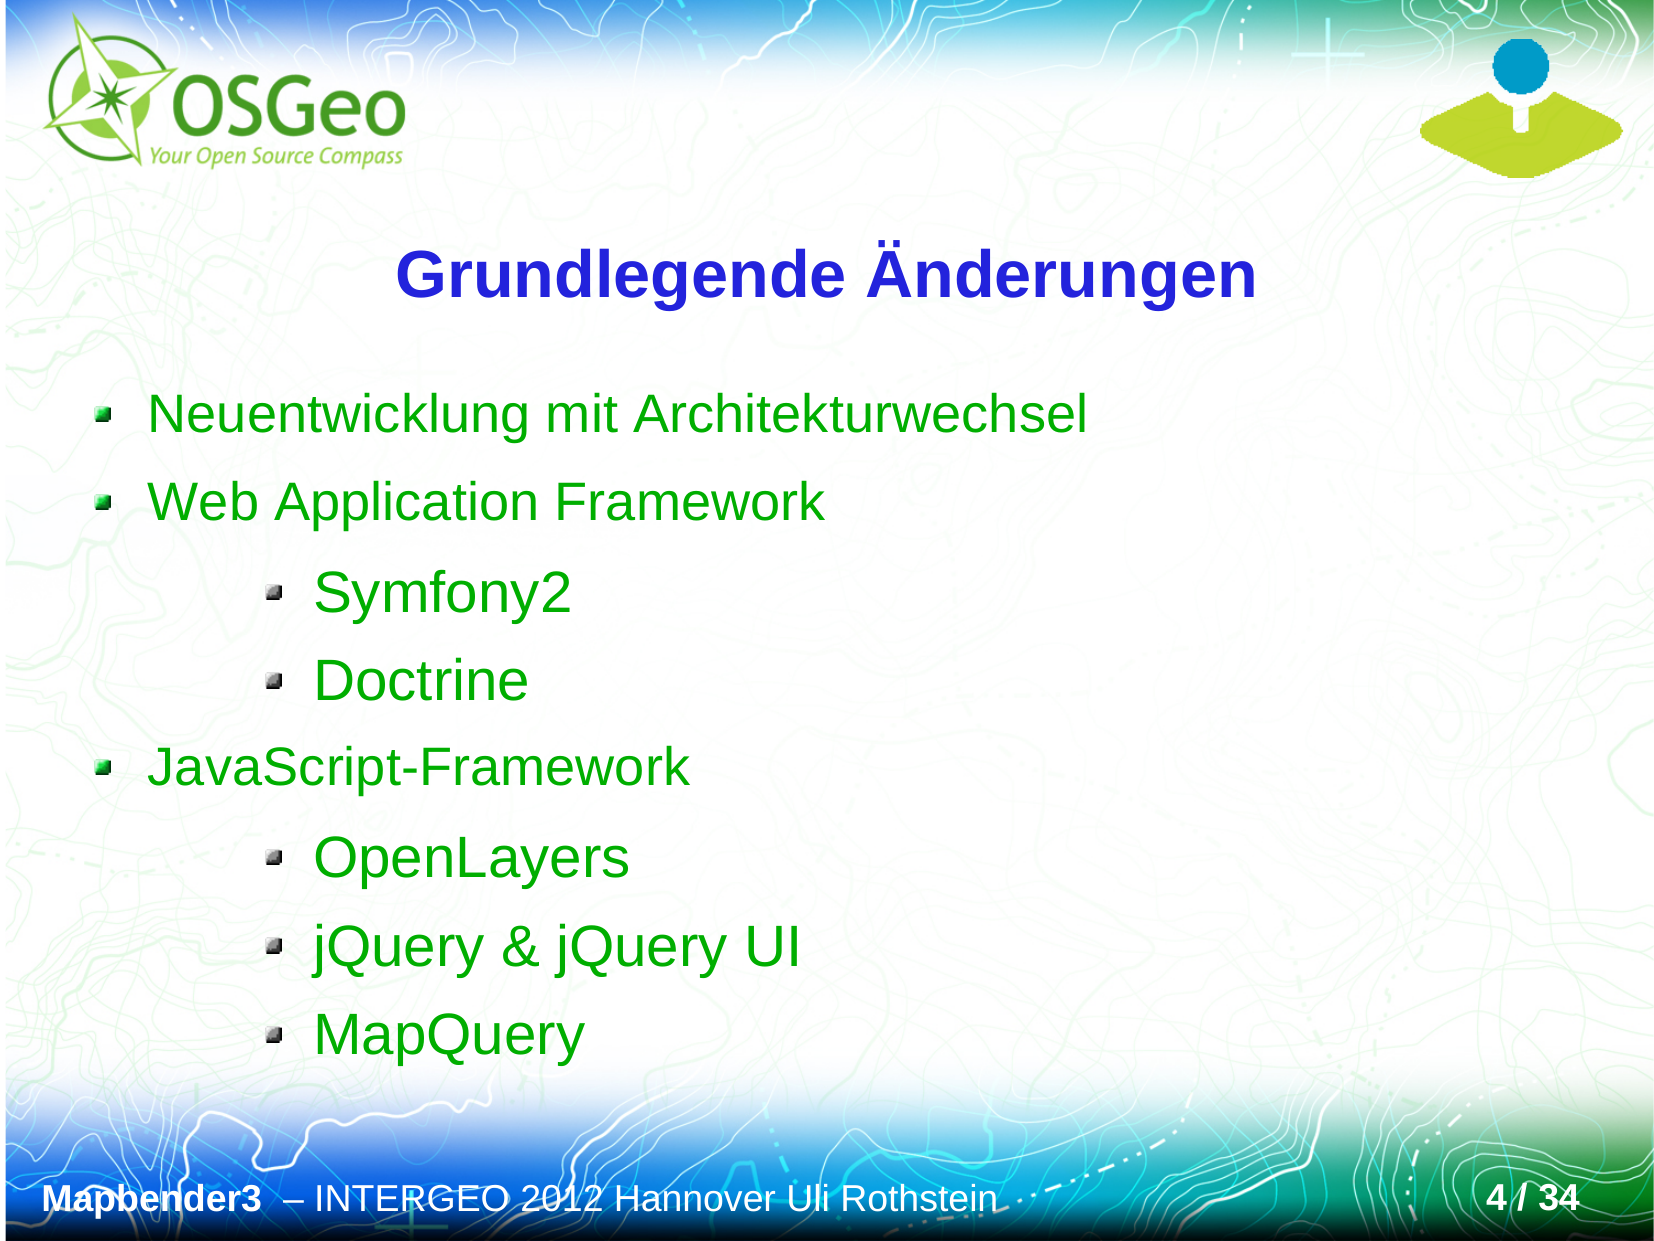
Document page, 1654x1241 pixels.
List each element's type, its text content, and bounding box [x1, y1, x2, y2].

title Grundlegende Änderungen [82, 200, 1571, 349]
list Neuentwicklung mit Architekturwechsel Web Application Framework Symfony2 Doctrine JavaScript-Framework OpenLayers jQuery & jQuery UI MapQuery [76, 383, 1565, 1203]
picture [5, 0, 1654, 1241]
